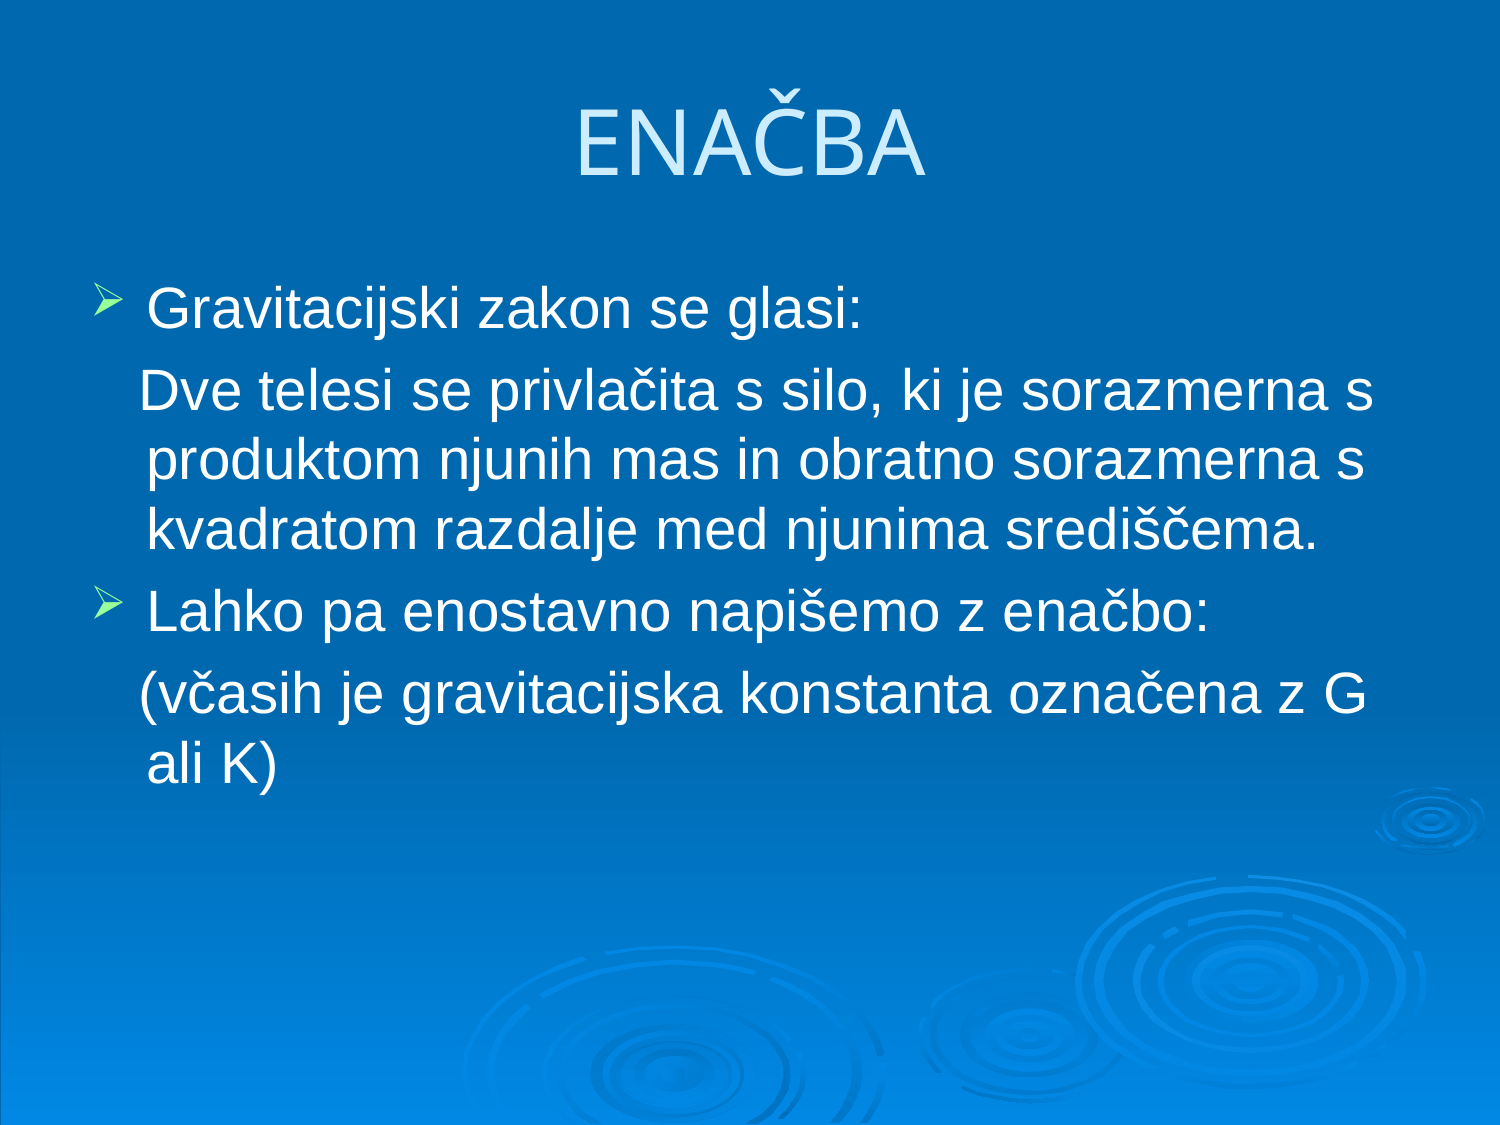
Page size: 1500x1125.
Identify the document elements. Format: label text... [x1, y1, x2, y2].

list Gravitacijski zakon se glasi: Dve telesi se privlačita s silo, ki je sorazmerna s produktom njunih mas in obratno sorazmerna s kvadratom razdalje med njunima središčema. Lahko pa enostavno napišemo z enačbo: (včasih je gravitacijska konstanta označena z G ali K) [75, 262, 1425, 1005]
title ENAČBA [75, 45, 1425, 233]
